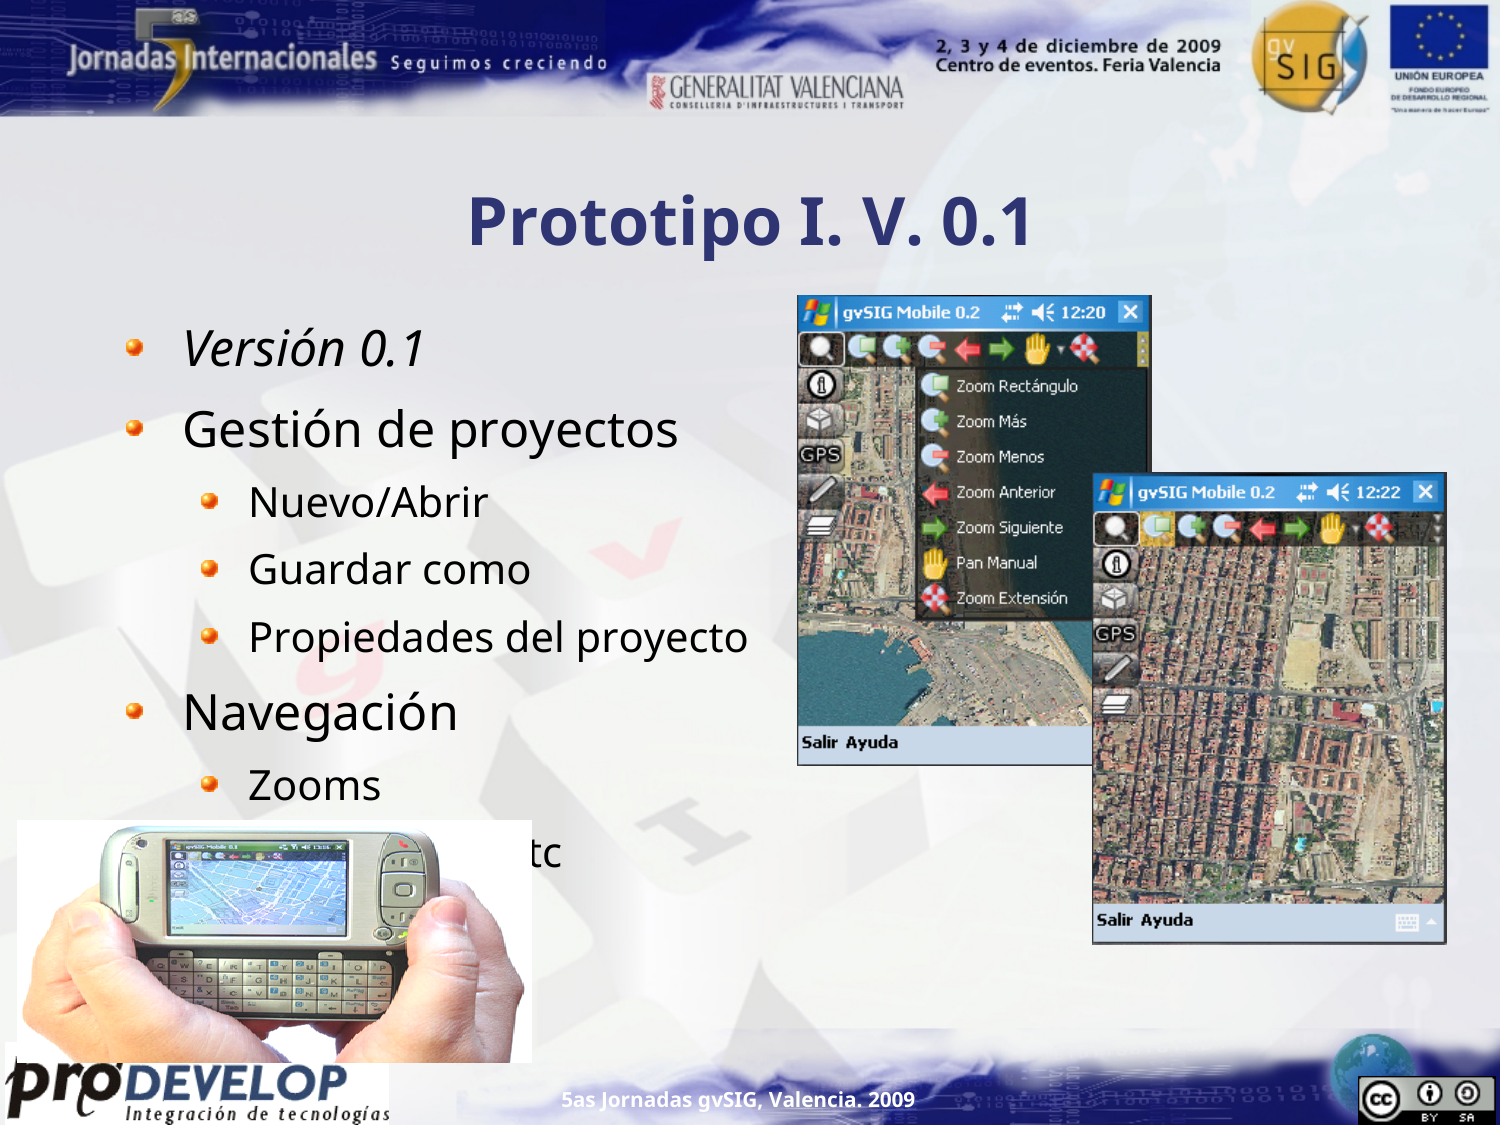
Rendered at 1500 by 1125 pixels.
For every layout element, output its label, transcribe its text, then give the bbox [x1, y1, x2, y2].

picture [0, 0, 1500, 1125]
title Prototipo I. V. 0.1 [76, 125, 1427, 313]
list Versión 0.1 Gestión de proyectos Nuevo/Abrir Guardar como Propiedades del proyecto Navegación Zooms Pan manual, etc [126, 313, 786, 1004]
